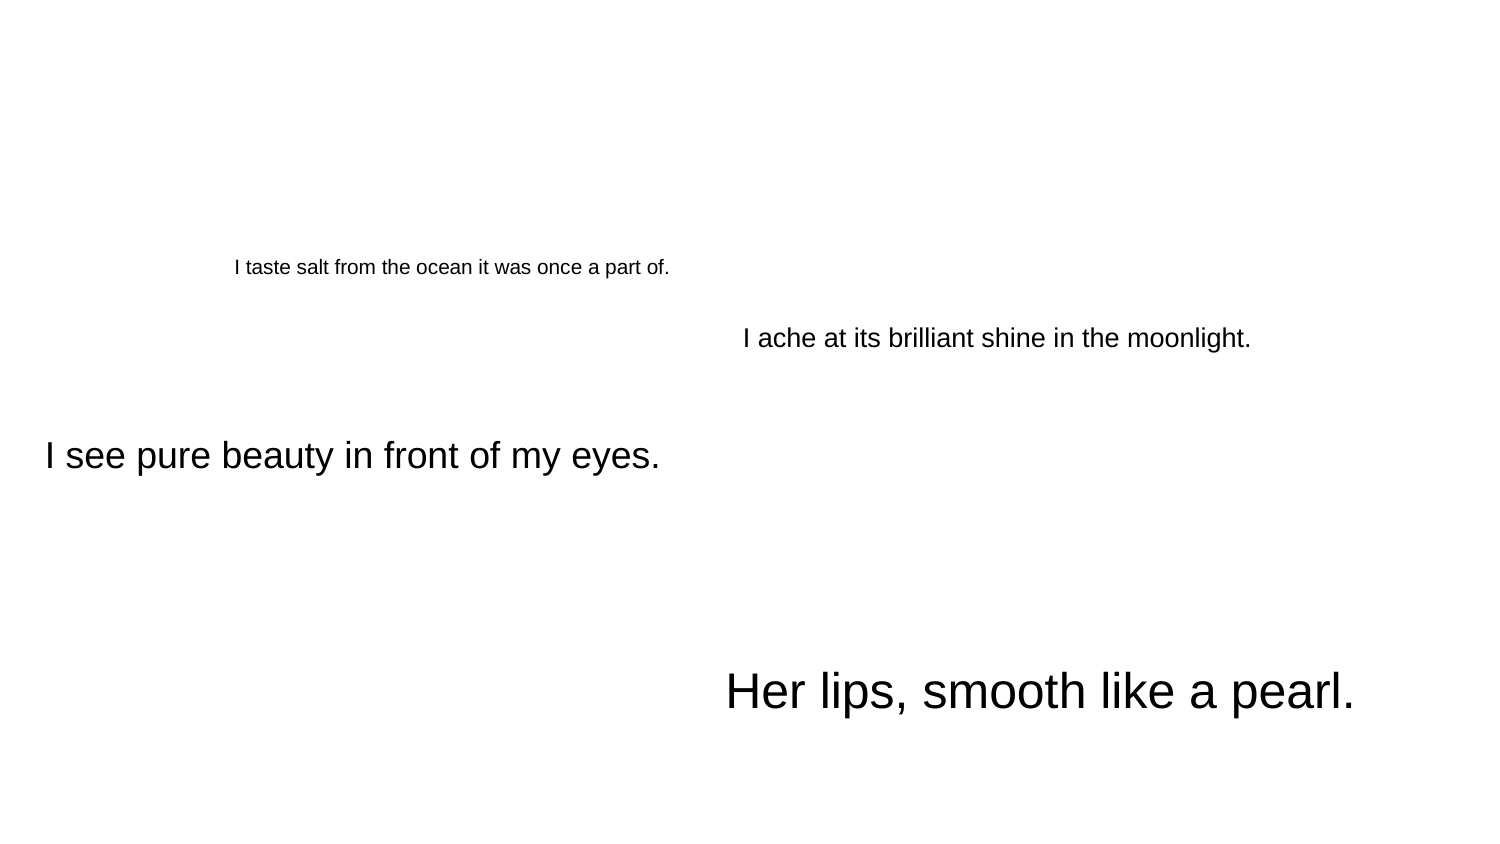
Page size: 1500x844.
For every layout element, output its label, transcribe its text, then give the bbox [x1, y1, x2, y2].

text_box I ache at its brilliant shine in the moonlight. [727, 305, 1435, 385]
text_box I taste salt from the ocean it was once a part of. [219, 238, 937, 295]
text_box Her lips, smooth like a pearl. [710, 643, 1391, 711]
text_box I see pure beauty in front of my eyes. [29, 415, 711, 483]
